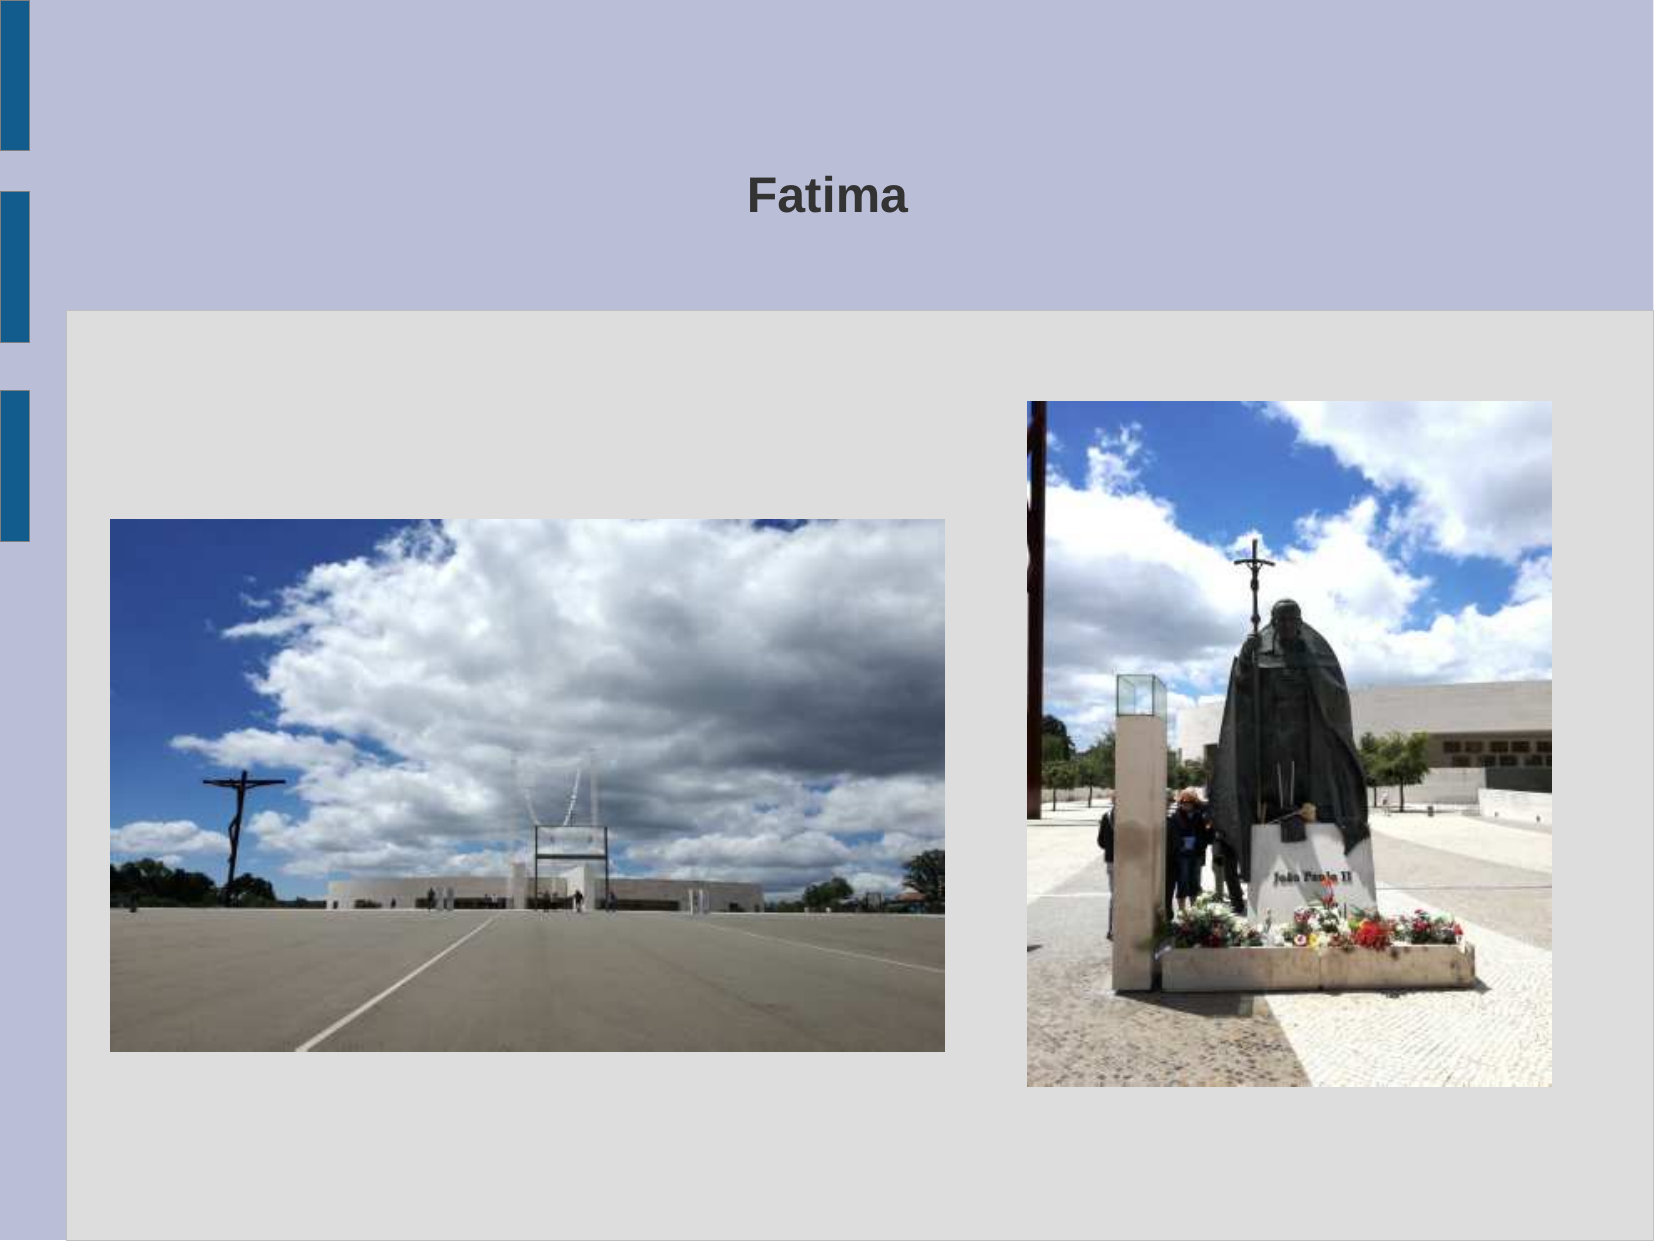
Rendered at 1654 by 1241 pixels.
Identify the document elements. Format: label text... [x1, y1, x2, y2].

picture [1027, 401, 1552, 1087]
picture [110, 519, 945, 1052]
title Fatima [121, 91, 1534, 299]
